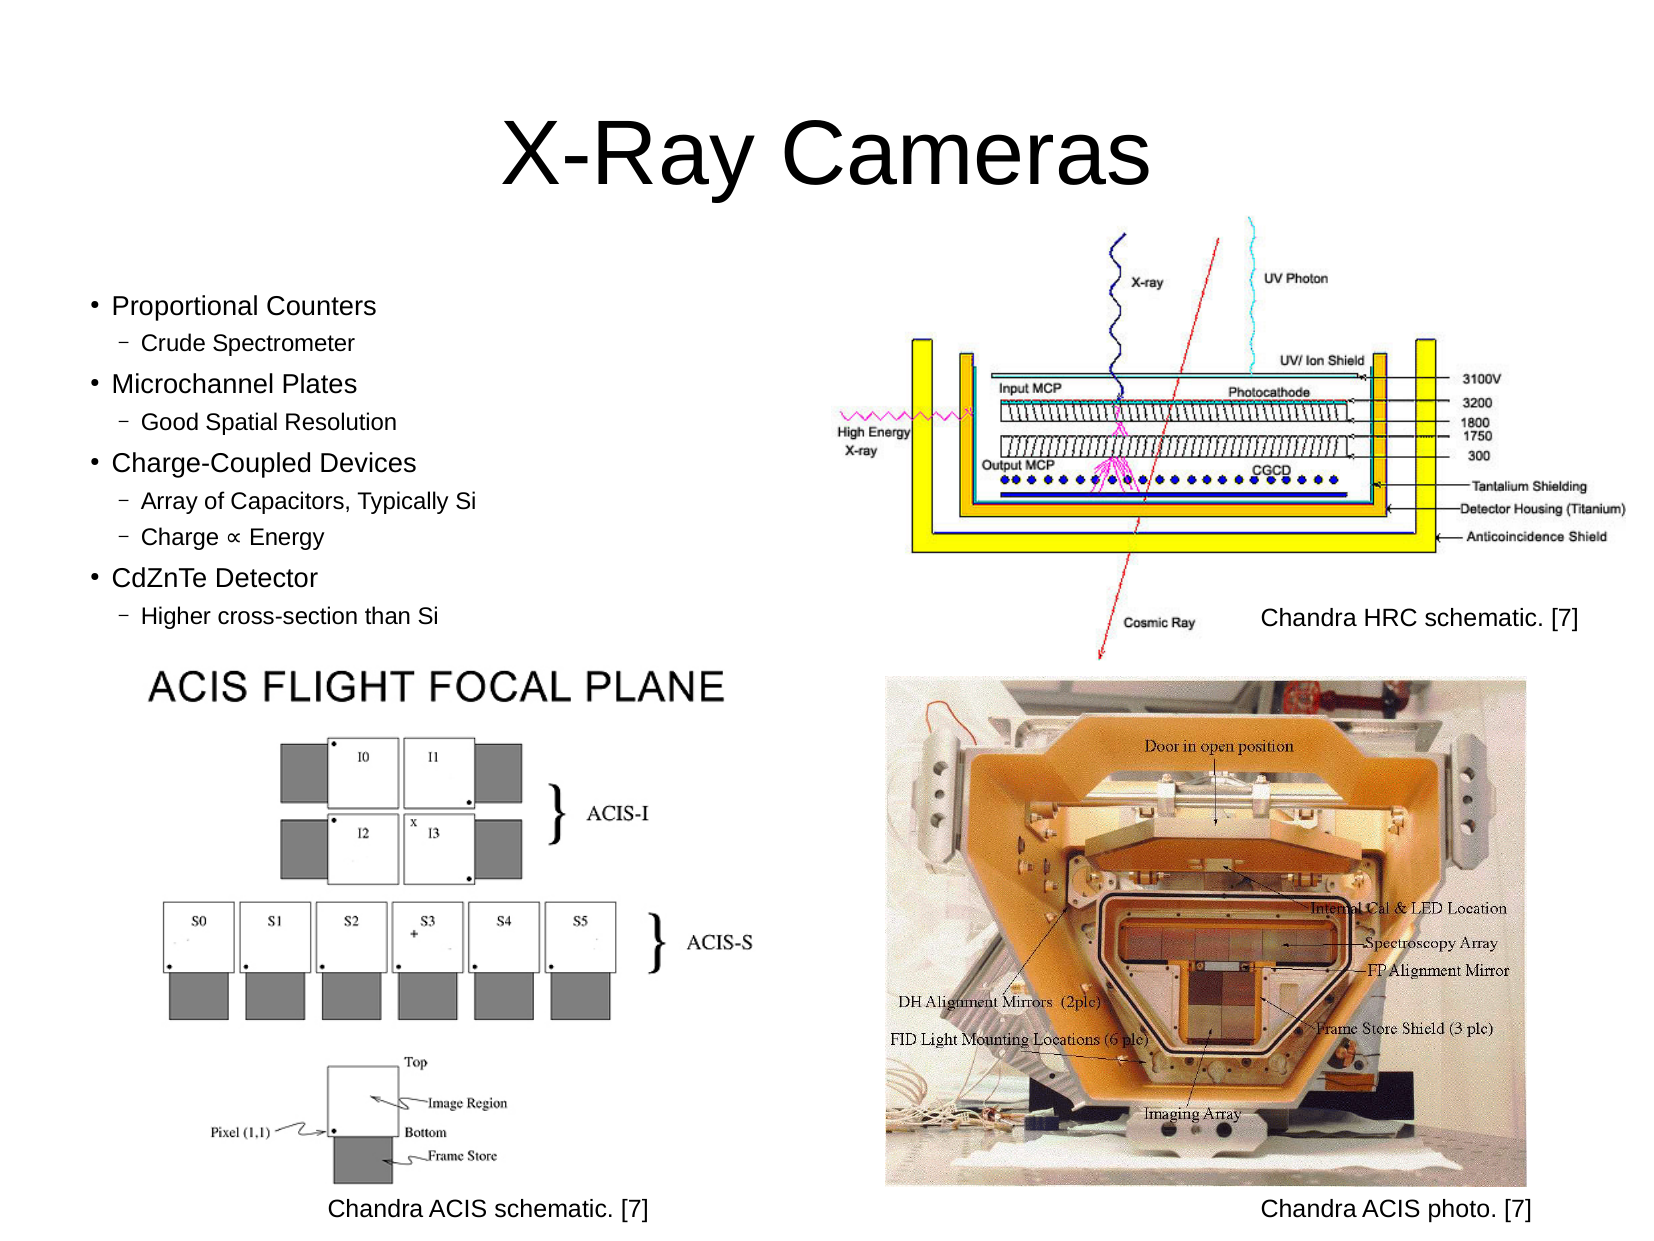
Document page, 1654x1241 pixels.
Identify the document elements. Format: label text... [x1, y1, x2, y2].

list Proportional Counters Crude Spectrometer Microchannel Plates Good Spatial Resolution Charge-Coupled Devices Array of Capacitors, Typically Si Charge ∝ Energy CdZnTe Detector Higher cross-section than Si [82, 290, 809, 634]
title X-Ray Cameras [82, 49, 1571, 257]
picture [831, 205, 1626, 1187]
text_box Chandra ACIS schematic. [7] [312, 1187, 665, 1231]
picture [114, 665, 760, 1186]
text_box Chandra HRC schematic. [7] [1245, 596, 1606, 640]
text_box Chandra ACIS photo. [7] [1245, 1186, 1561, 1231]
